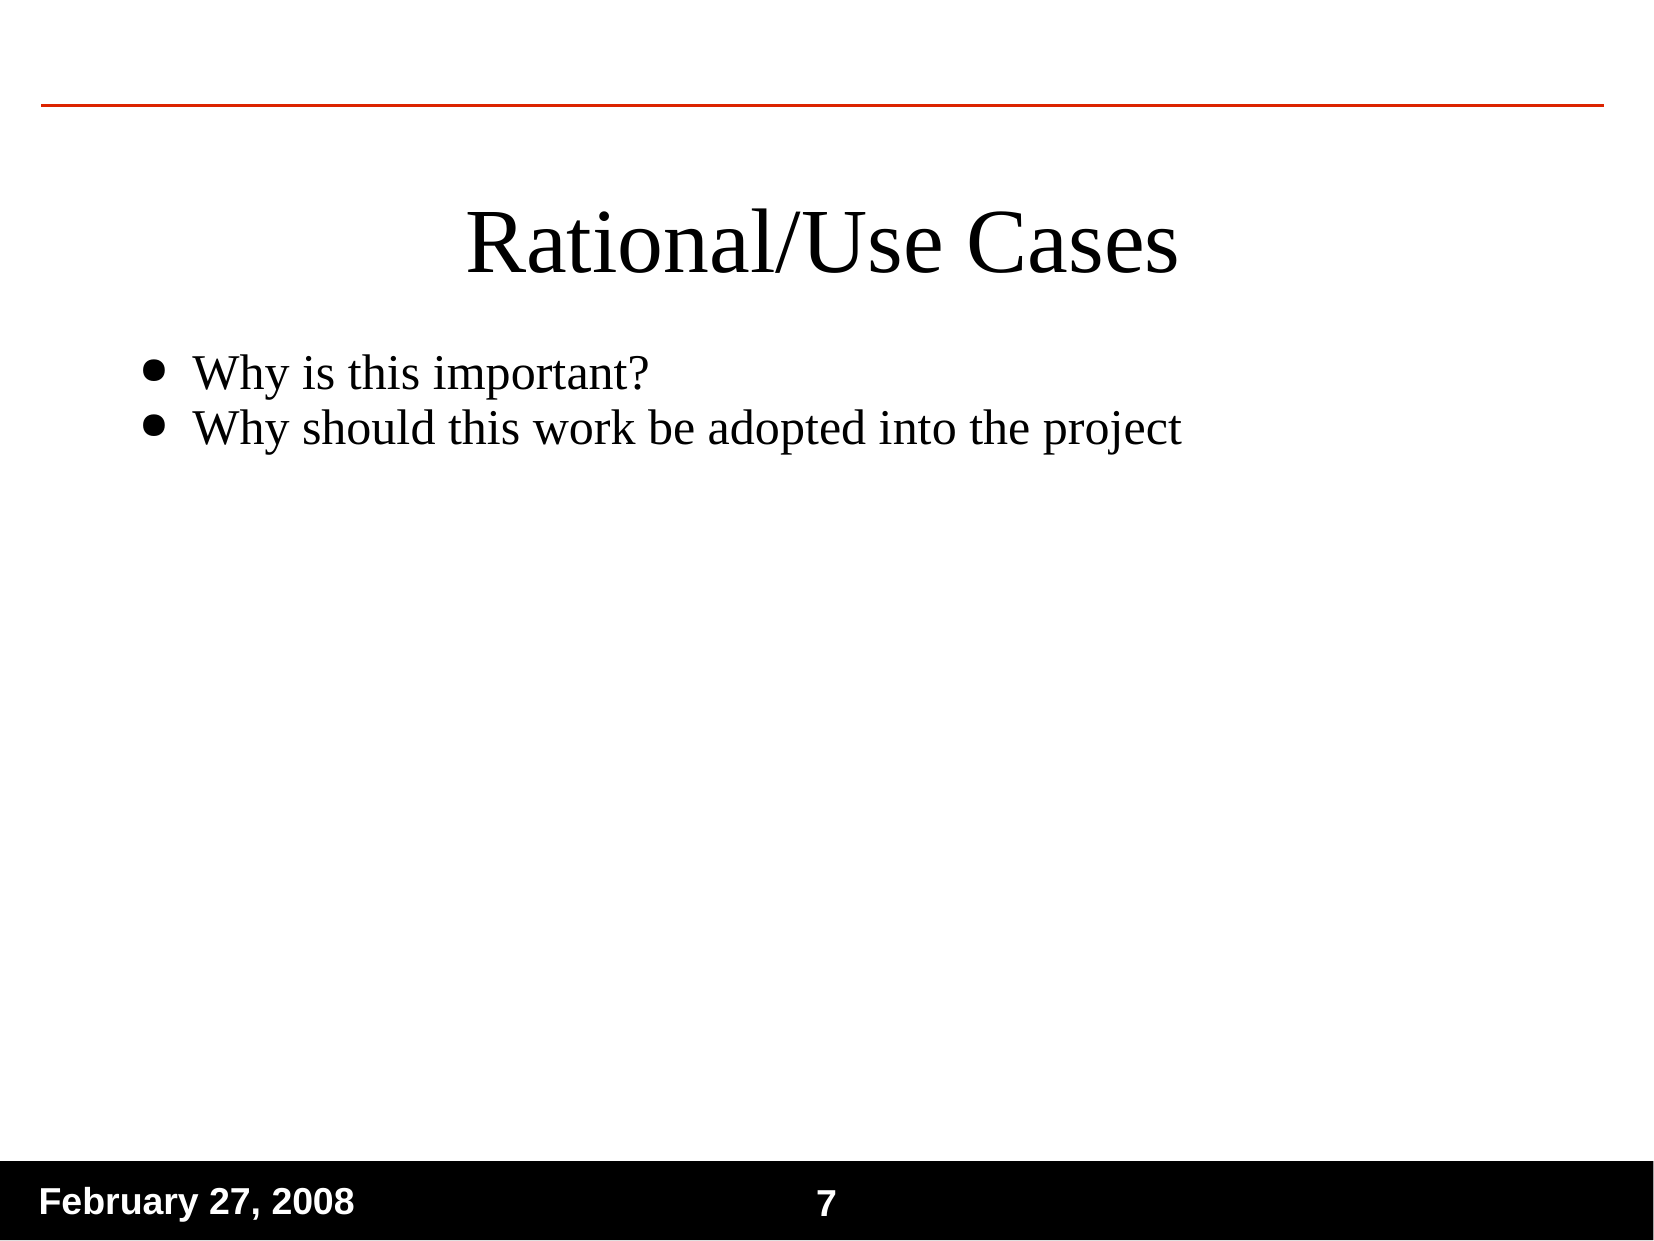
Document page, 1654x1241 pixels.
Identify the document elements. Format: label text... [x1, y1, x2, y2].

list Why is this important? Why should this work be adopted into the project [121, 344, 1534, 1127]
title Rational/Use Cases [117, 137, 1530, 346]
